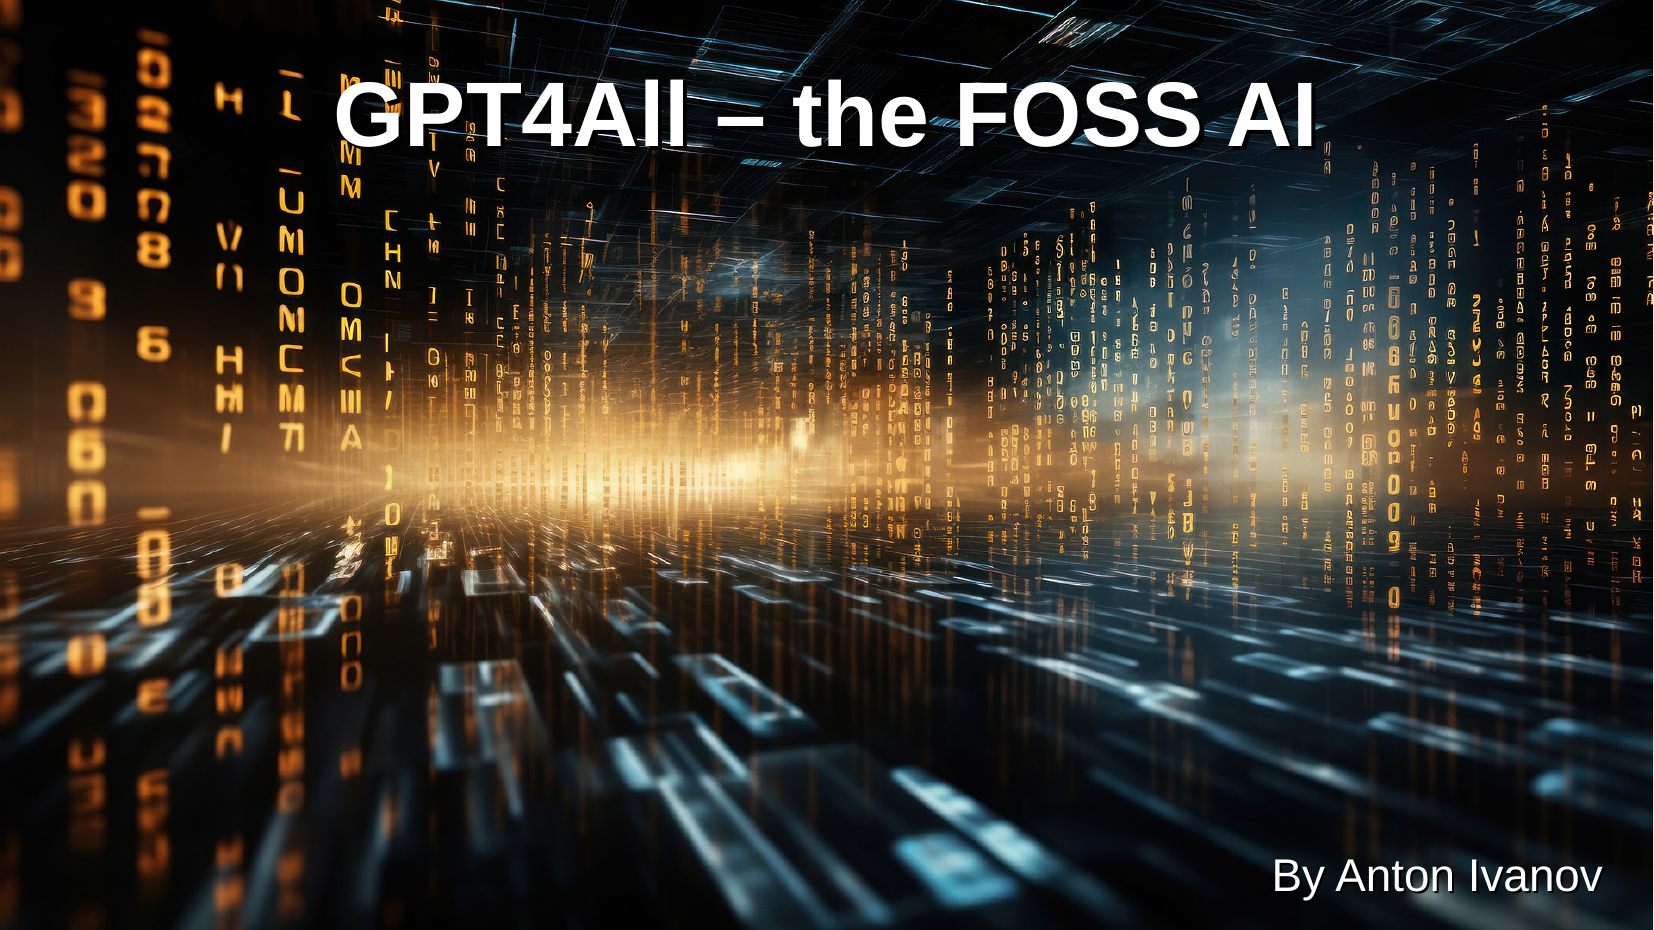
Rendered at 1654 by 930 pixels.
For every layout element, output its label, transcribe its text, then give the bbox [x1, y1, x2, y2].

title GPT4All – the FOSS AI [82, 37, 1571, 193]
subtitle By Anton Ivanov [1233, 822, 1642, 928]
picture [0, 0, 1654, 930]
